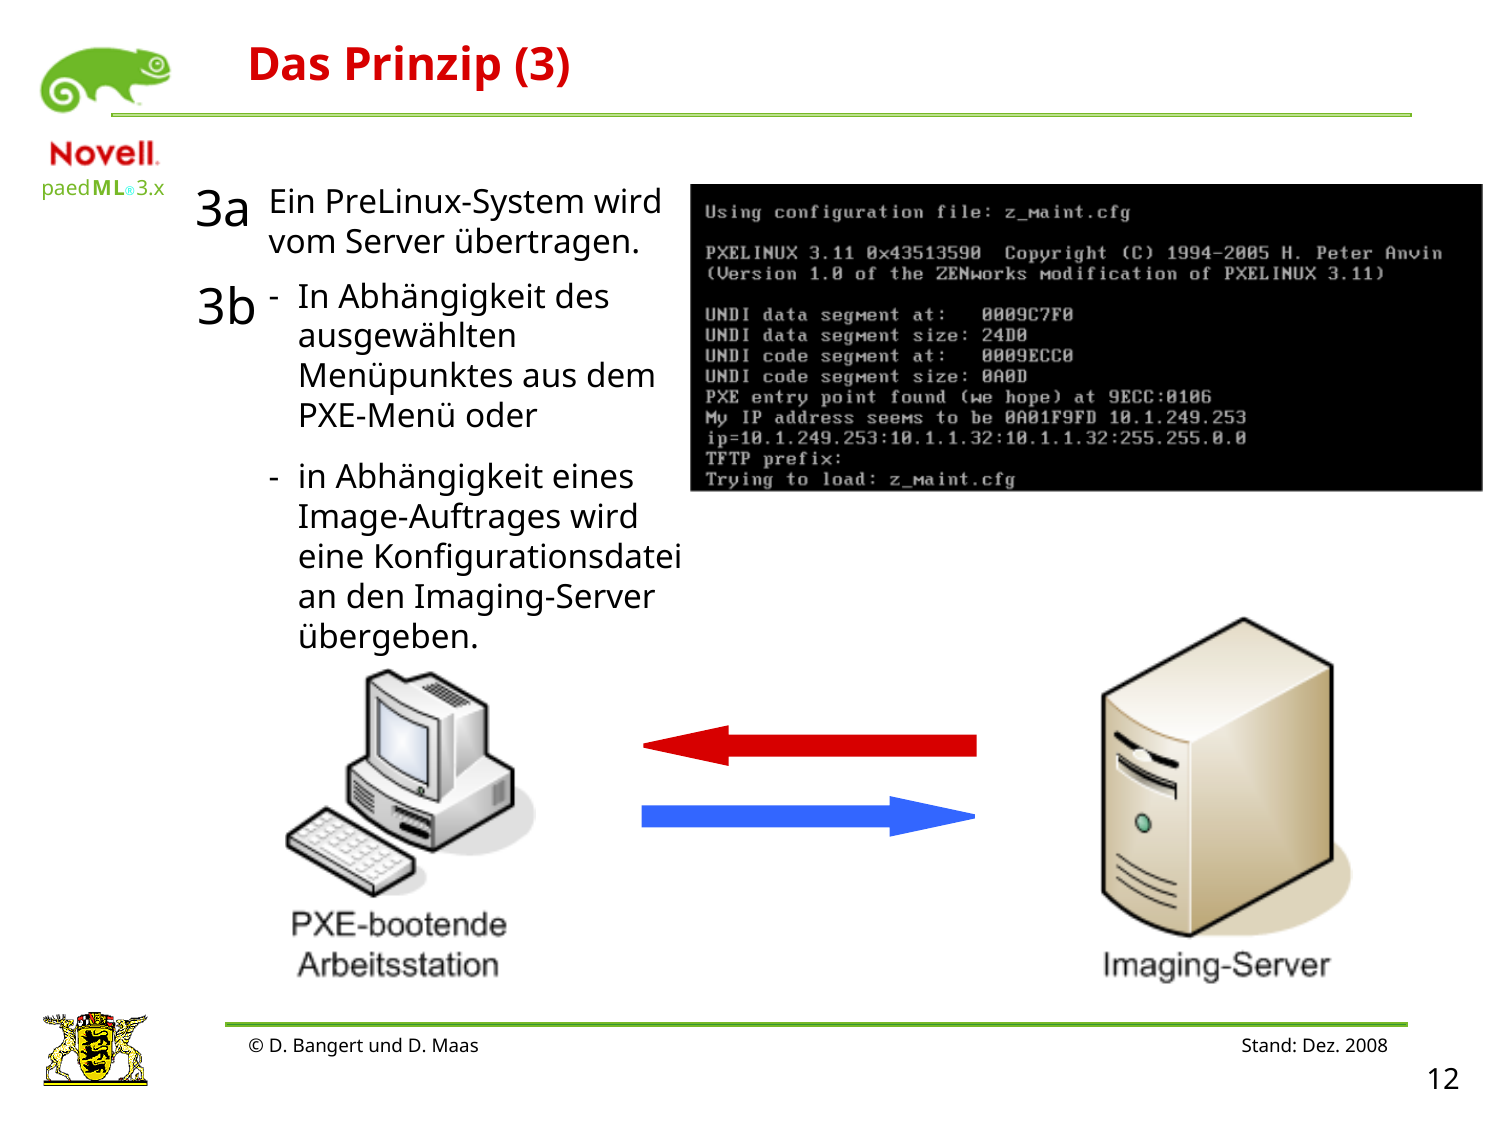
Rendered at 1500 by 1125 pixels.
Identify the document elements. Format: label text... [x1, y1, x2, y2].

text_box 3b [183, 267, 283, 343]
title Das Prinzip (3)‏ [232, 12, 1388, 113]
text_box In Abhängigkeit des ausgewählten Menüpunktes aus dem PXE-Menü oder in Abhängigkeit eines Image-Auftrages wird eine Konfigurationsdatei an den Imaging-Server übergeben. [253, 267, 715, 663]
picture [1100, 616, 1353, 988]
text_box 3a [180, 169, 280, 245]
text_box [643, 798, 975, 835]
text_box [643, 727, 975, 764]
picture [41, 1011, 148, 1088]
picture [26, 30, 184, 188]
picture [690, 184, 1483, 492]
text_box Ein PreLinux-System wird vom Server übertragen. [253, 172, 715, 267]
picture [285, 668, 536, 988]
